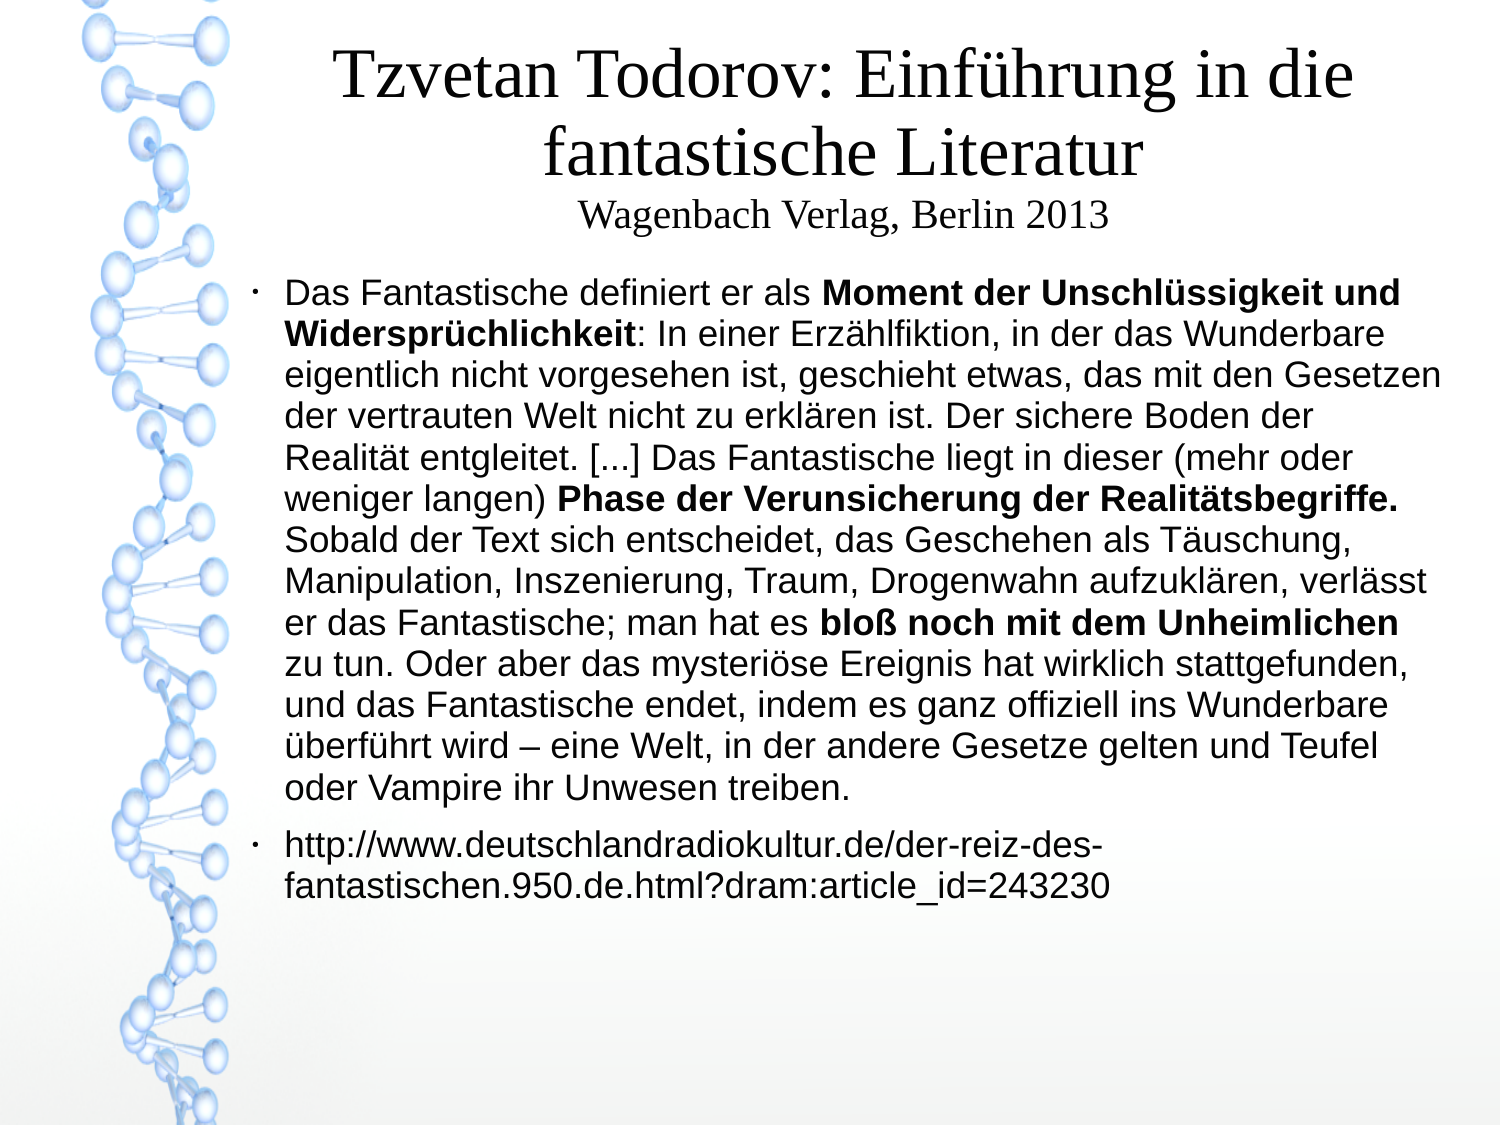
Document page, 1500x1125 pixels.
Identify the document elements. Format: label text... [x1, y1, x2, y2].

list Das Fantastische definiert er als Moment der Unschlüssigkeit und Widersprüchlichkeit: In einer Erzählfiktion, in der das Wunderbare eigentlich nicht vorgesehen ist, geschieht etwas, das mit den Gesetzen der vertrauten Welt nicht zu erklären ist. Der sichere Boden der Realität entgleitet. [...] Das Fantastische liegt in dieser (mehr oder weniger langen) Phase der Verunsicherung der Realitätsbegriffe. Sobald der Text sich entscheidet, das Geschehen als Täuschung, Manipulation, Inszenierung, Traum, Drogenwahn aufzuklären, verlässt er das Fantastische; man hat es bloß noch mit dem Unheimlichen zu tun. Oder aber das mysteriöse Ereignis hat wirklich stattgefunden, und das Fantastische endet, indem es ganz offiziell ins Wunderbare überführt wird – eine Welt, in der andere Gesetze gelten und Teufel oder Vampire ihr Unwesen treiben. http://www.deutschlandradiokultur.de/der-reiz-des-fantastischen.950.de.html?dram:article_id=243230 [241, 271, 1447, 924]
picture [0, 0, 1500, 1125]
title Tzvetan Todorov: Einführung in die fantastische Literatur Wagenbach Verlag, Berlin 2013 [241, 34, 1447, 238]
